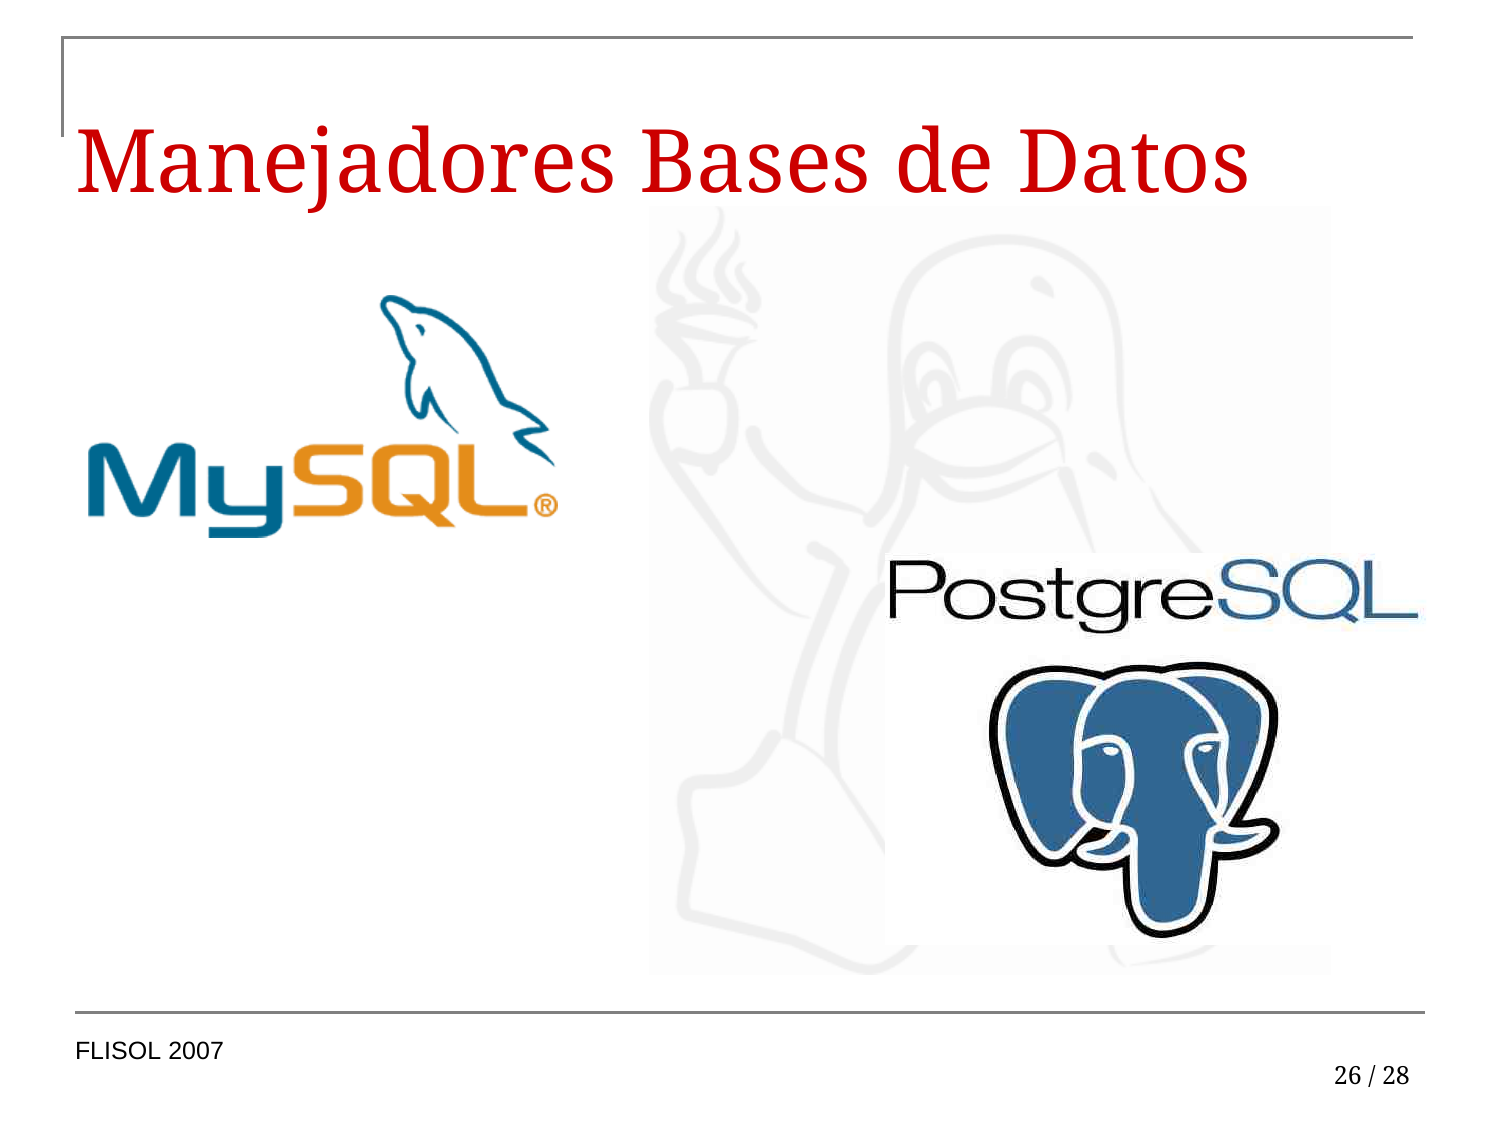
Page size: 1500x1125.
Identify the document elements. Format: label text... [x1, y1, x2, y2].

picture [649, 264, 1444, 975]
picture [88, 295, 558, 538]
title Manejadores Bases de Datos [75, 52, 1426, 264]
